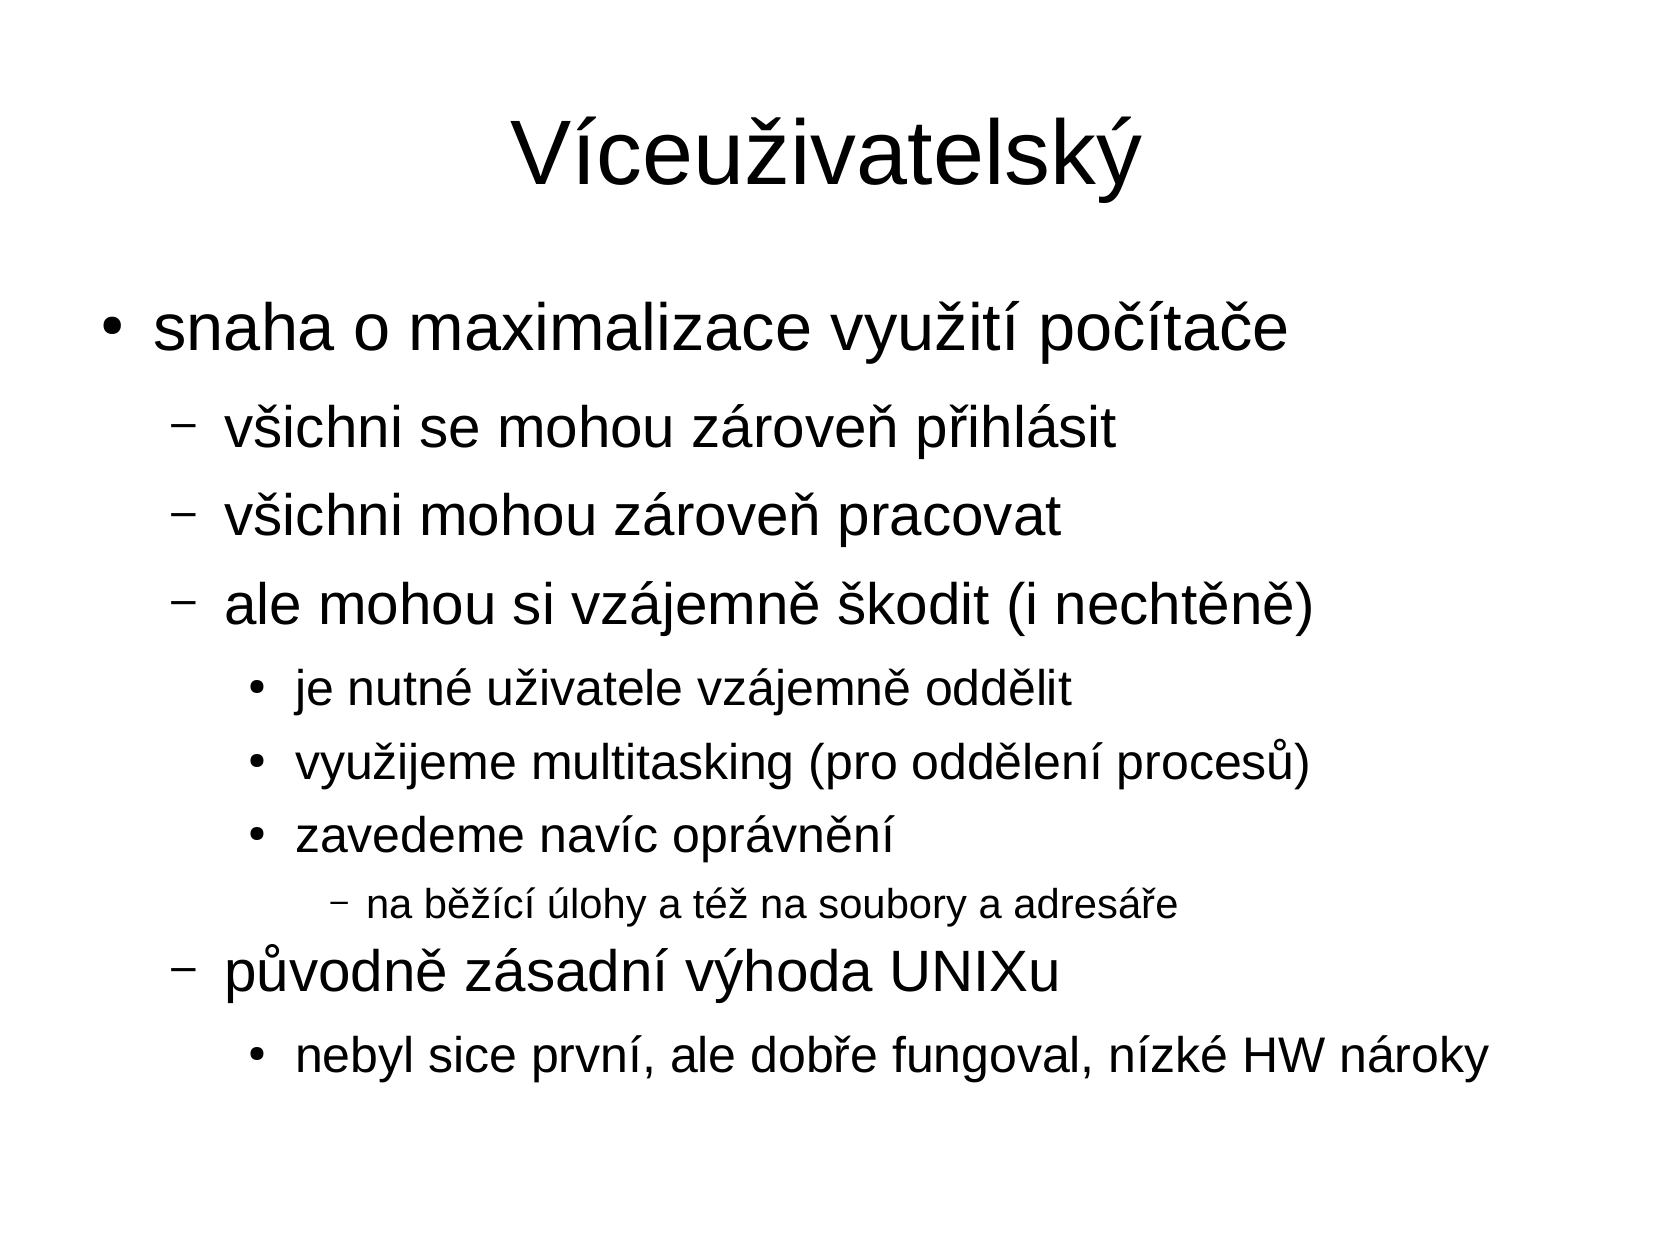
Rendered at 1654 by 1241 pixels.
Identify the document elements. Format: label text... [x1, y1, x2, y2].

list snaha o maximalizace využití počítače všichni se mohou zároveň přihlásit všichni mohou zároveň pracovat ale mohou si vzájemně škodit (i nechtěně) je nutné uživatele vzájemně oddělit využijeme multitasking (pro oddělení procesů) zavedeme navíc oprávnění na běžící úlohy a též na soubory a adresáře původně zásadní výhoda UNIXu nebyl sice první, ale dobře fungoval, nízké HW nároky [82, 290, 1571, 1094]
title Víceuživatelský [82, 56, 1571, 250]
